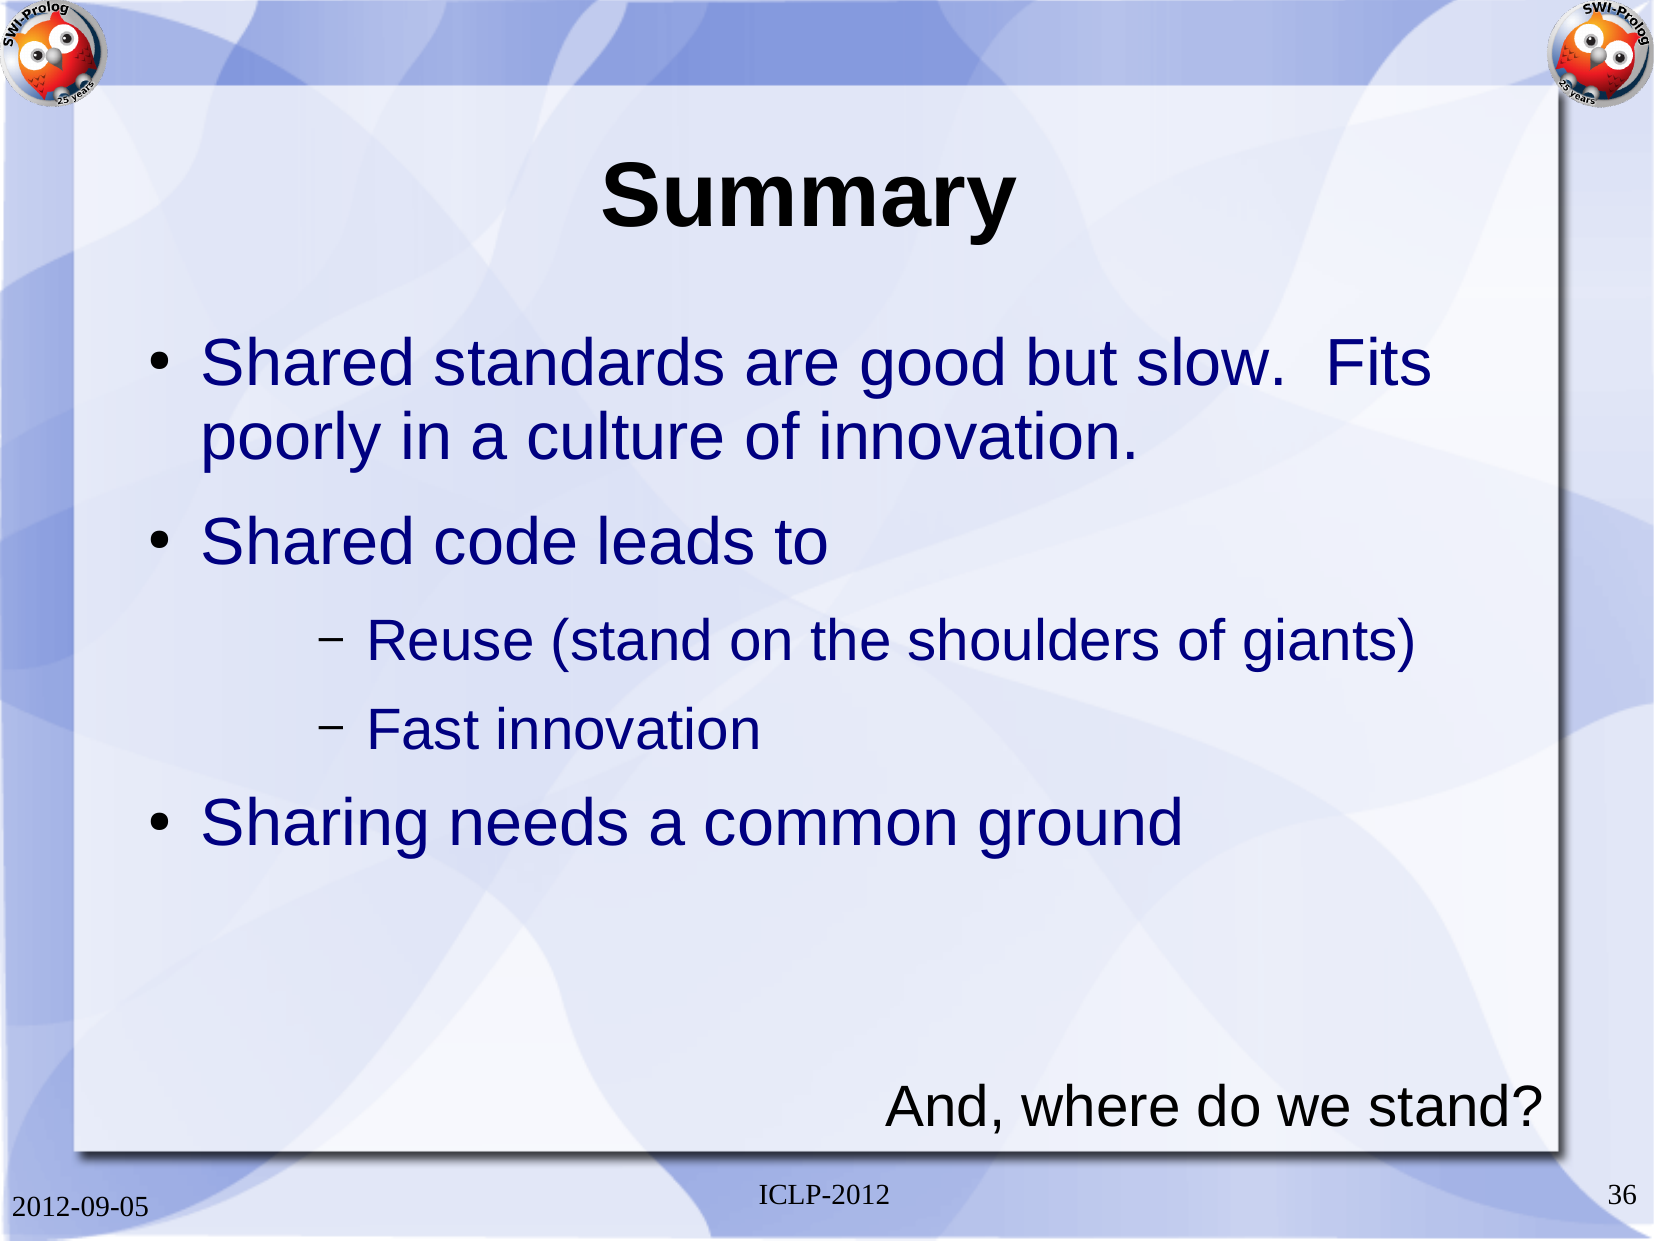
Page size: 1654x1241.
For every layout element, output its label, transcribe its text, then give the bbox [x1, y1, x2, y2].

picture [0, 0, 1654, 1241]
title Summary [82, 90, 1536, 298]
text_box And, where do we stand? [870, 1065, 1560, 1146]
list Shared standards are good but slow. Fits poorly in a culture of innovation. Shared code leads to Reuse (stand on the shoulders of giants) Fast innovation Sharing needs a common ground [129, 324, 1489, 1045]
